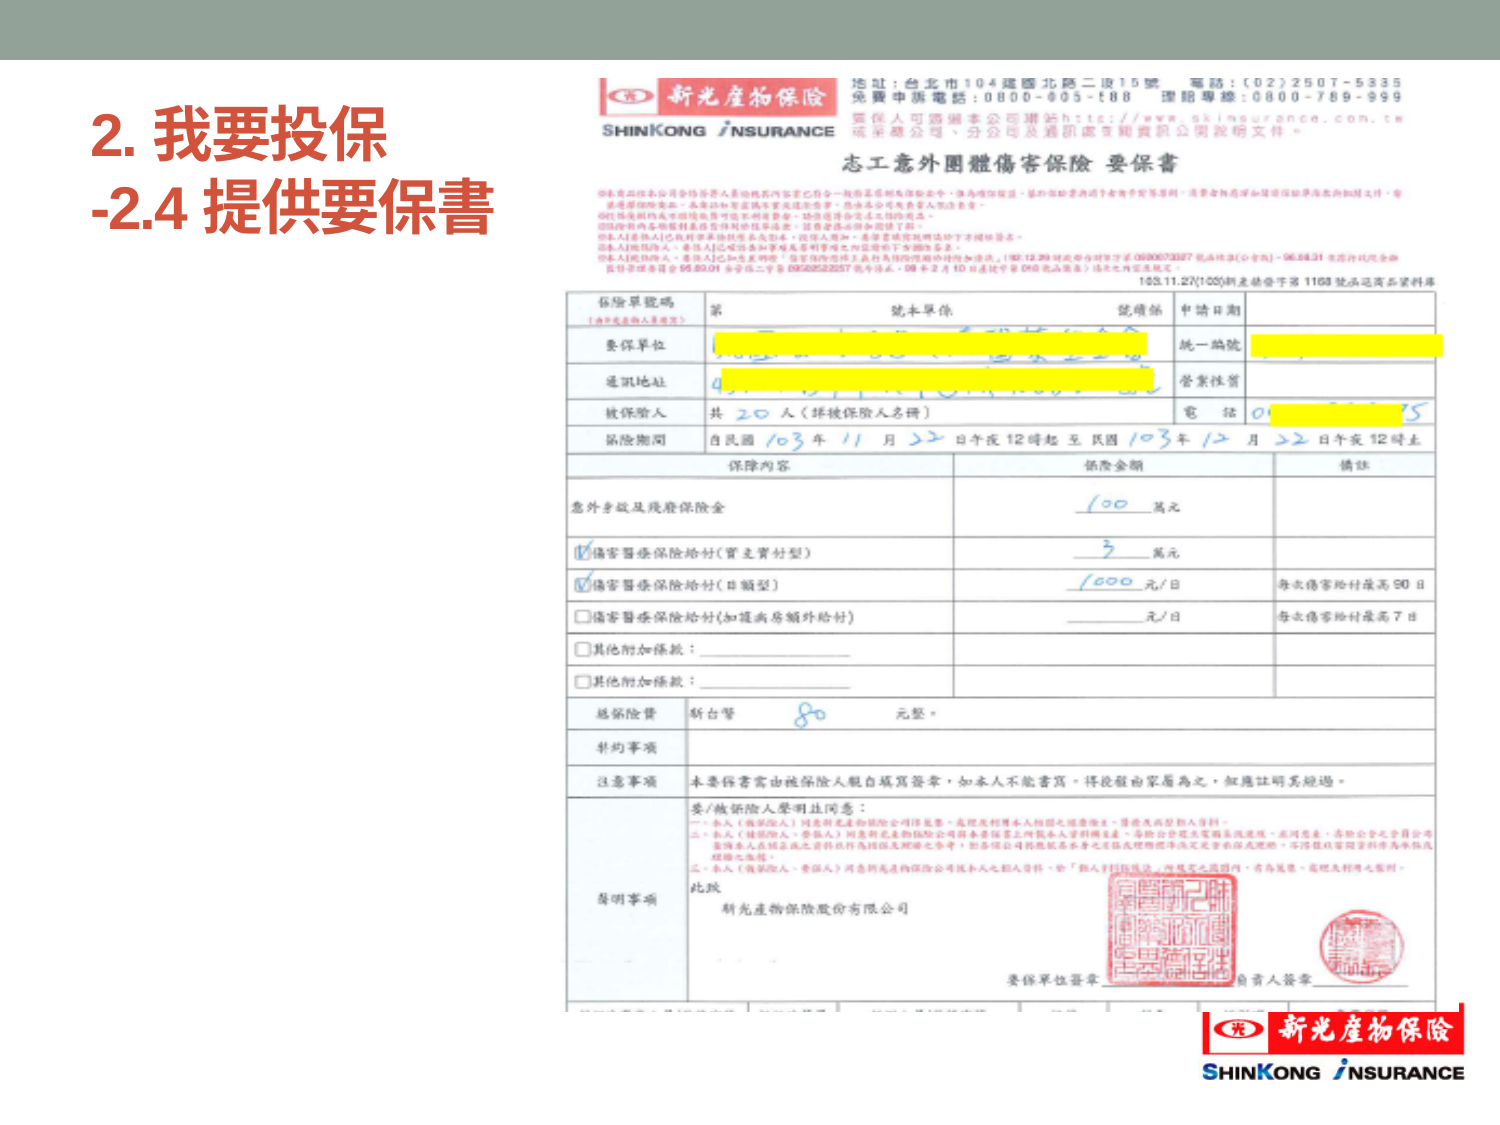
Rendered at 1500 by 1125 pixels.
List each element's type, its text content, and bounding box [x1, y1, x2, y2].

title 2.我要投保 -2.4提供要保書 [75, 87, 1426, 251]
picture [549, 78, 1459, 1012]
